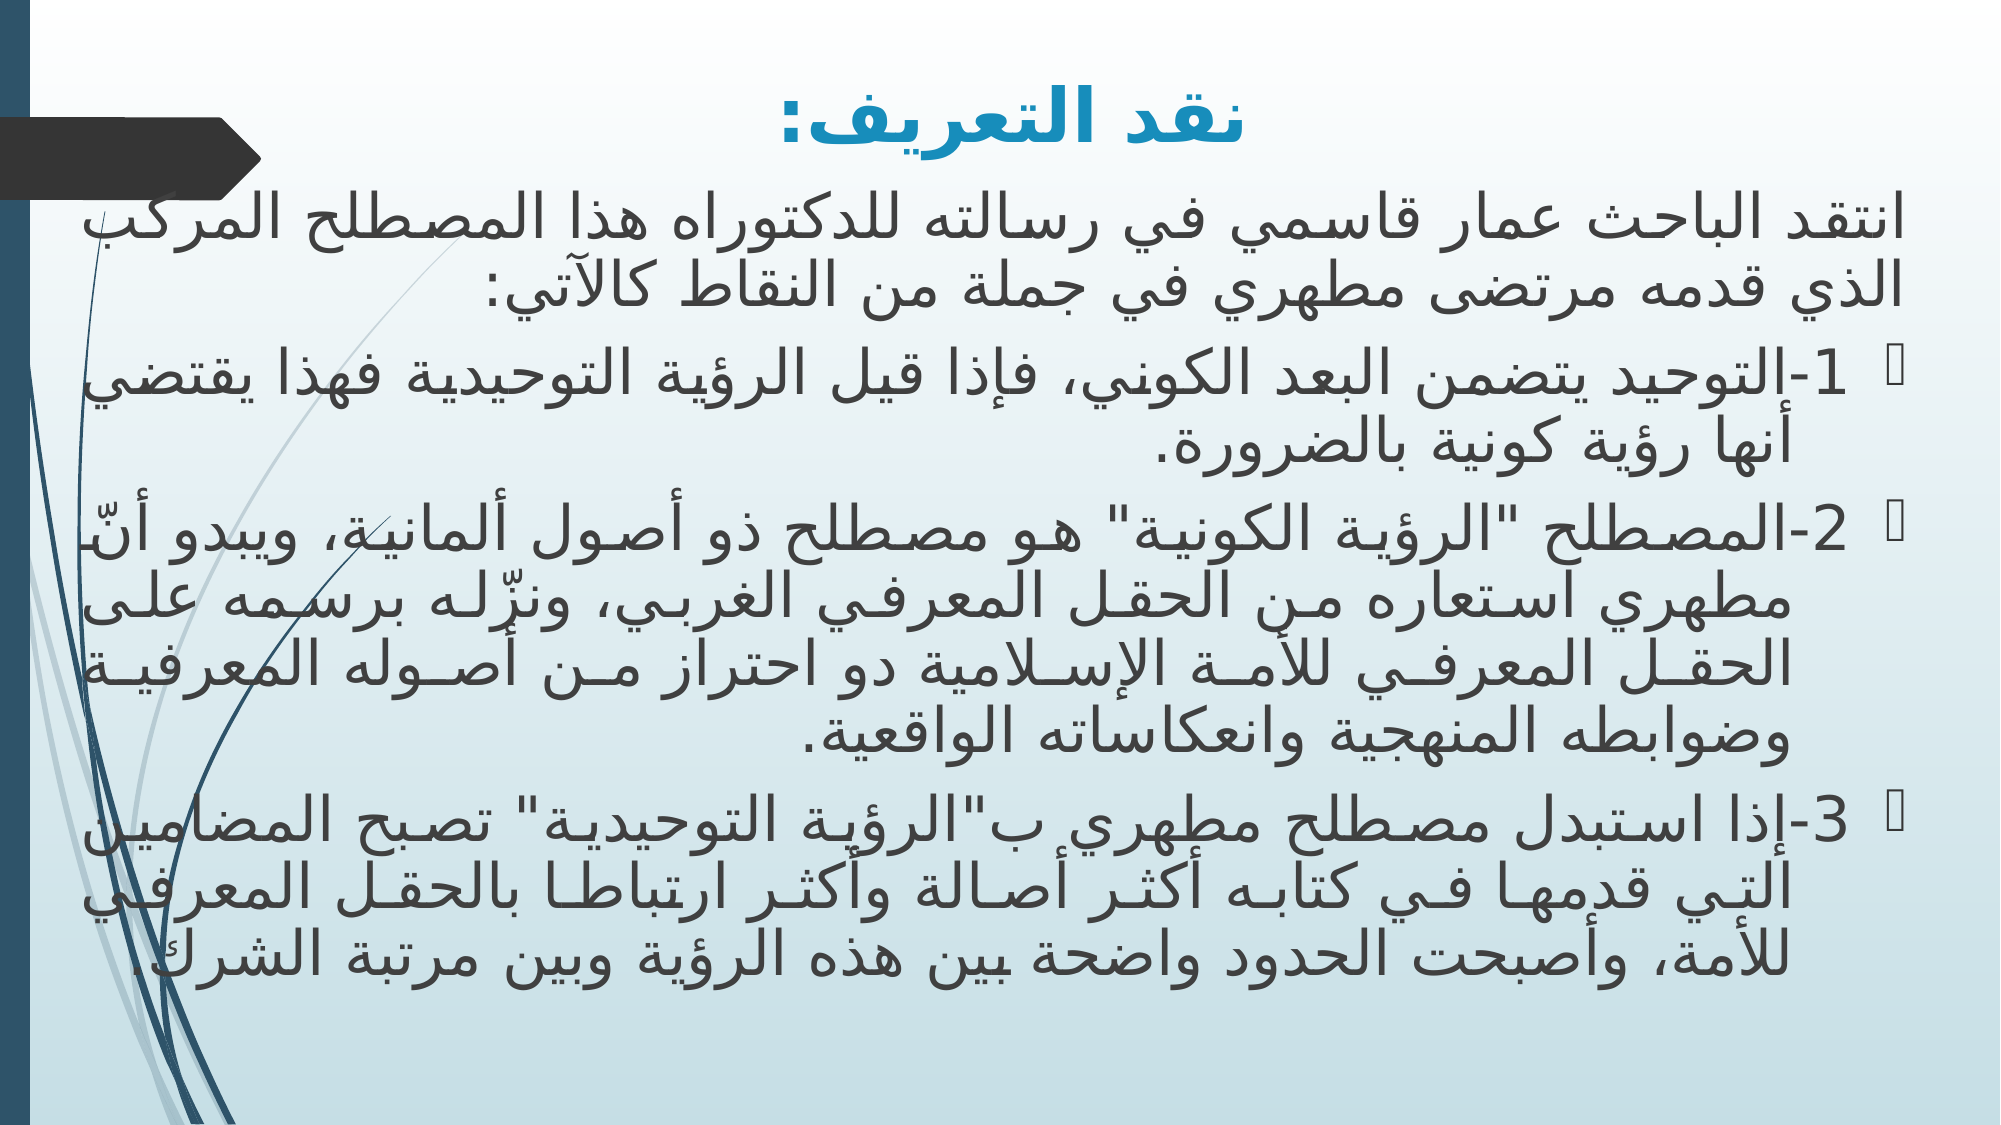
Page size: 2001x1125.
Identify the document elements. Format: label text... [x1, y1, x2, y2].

title نقد التعريف: [137, 59, 1863, 177]
list انتقد الباحث عمار قاسمي في رسالته للدكتوراه هذا المصطلح المركب الذي قدمه مرتضى مطهري في جملة من النقاط كالآتي: 1-التوحيد يتضمن البعد الكوني، فإذا قيل الرؤية التوحيدية فهذا يقتضي أنها رؤية كونية بالضرورة. 2-المصطلح "الرؤية الكونية" هو مصطلح ذو أصول ألمانية، ويبدو أنّ مطهري استعاره من الحقل المعرفي الغربي، ونزّله برسمه على الحقل المعرفي للأمة الإسلامية دو احتراز من أصوله المعرفية وضوابطه المنهجية وانعكاساته الواقعية. 3-إذا استبدل مصطلح مطهري ب"الرؤية التوحيدية" تصبح المضامين التي قدمها في كتابه أكثر أصالة وأكثر ارتباطا بالحقل المعرفي للأمة، وأصبحت الحدود واضحة بين هذه الرؤية وبين مرتبة الشرك. [65, 177, 1923, 1076]
